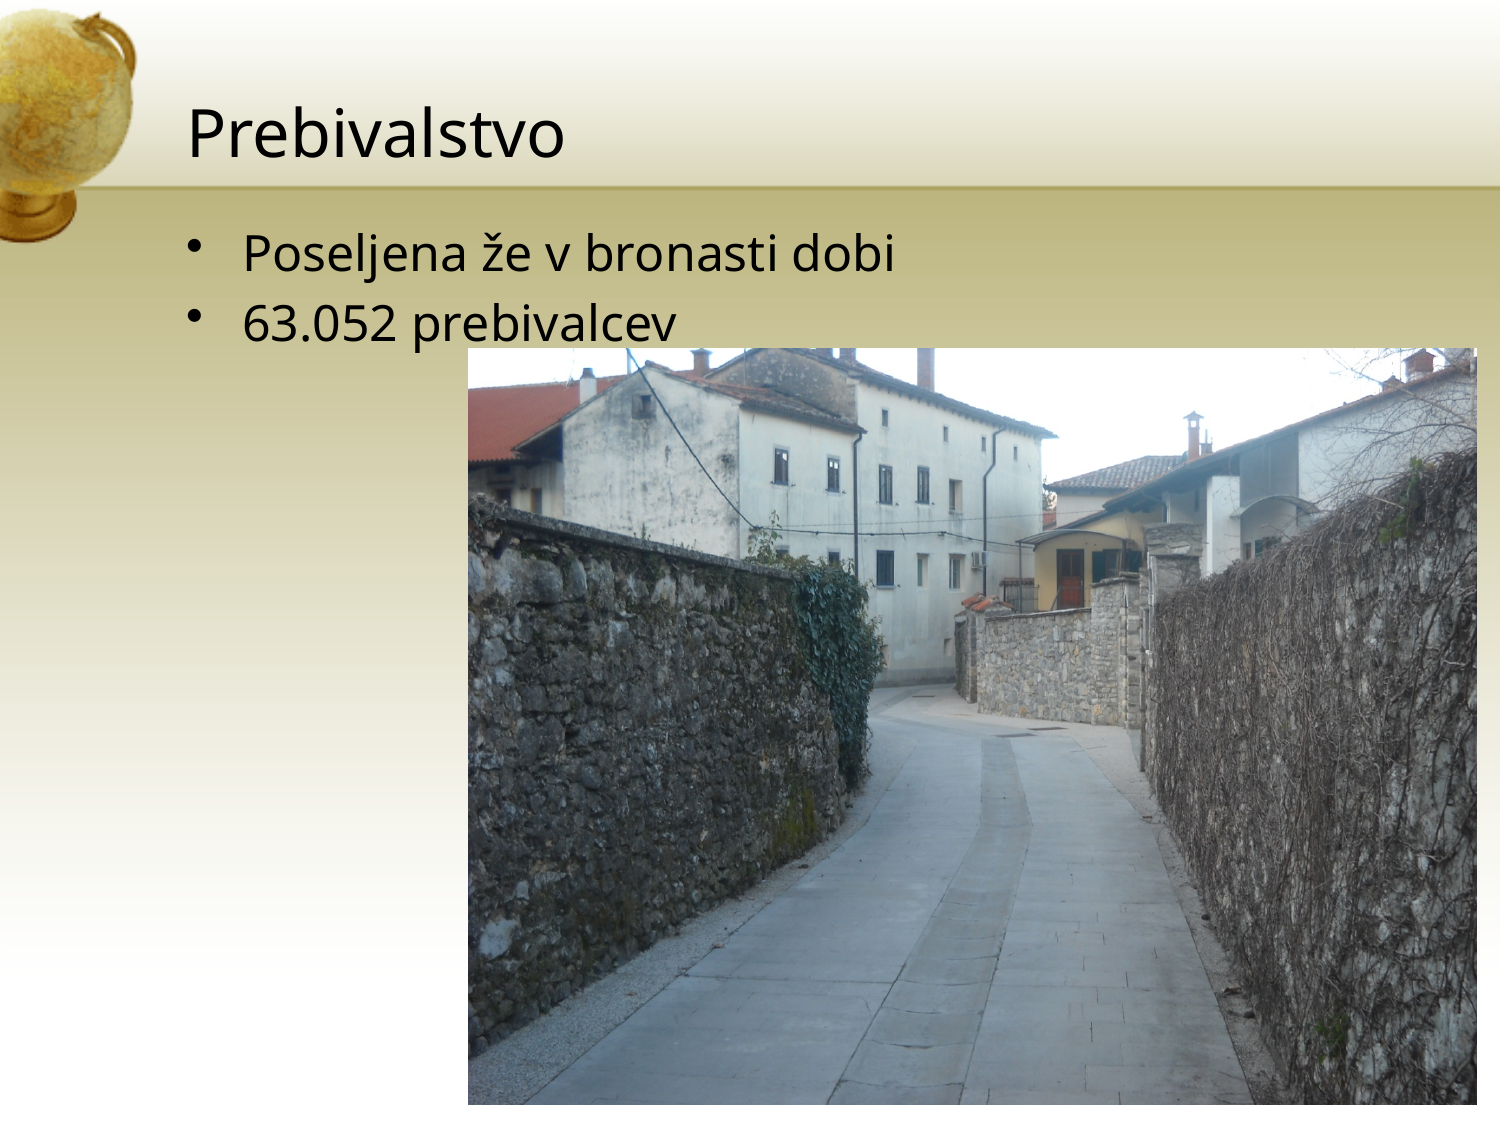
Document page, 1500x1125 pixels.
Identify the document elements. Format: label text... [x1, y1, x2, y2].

list Poseljena že v bronasti dobi 63.052 prebivalcev [171, 214, 1436, 604]
picture [0, 0, 1500, 1125]
title Prebivalstvo [171, 36, 1436, 179]
